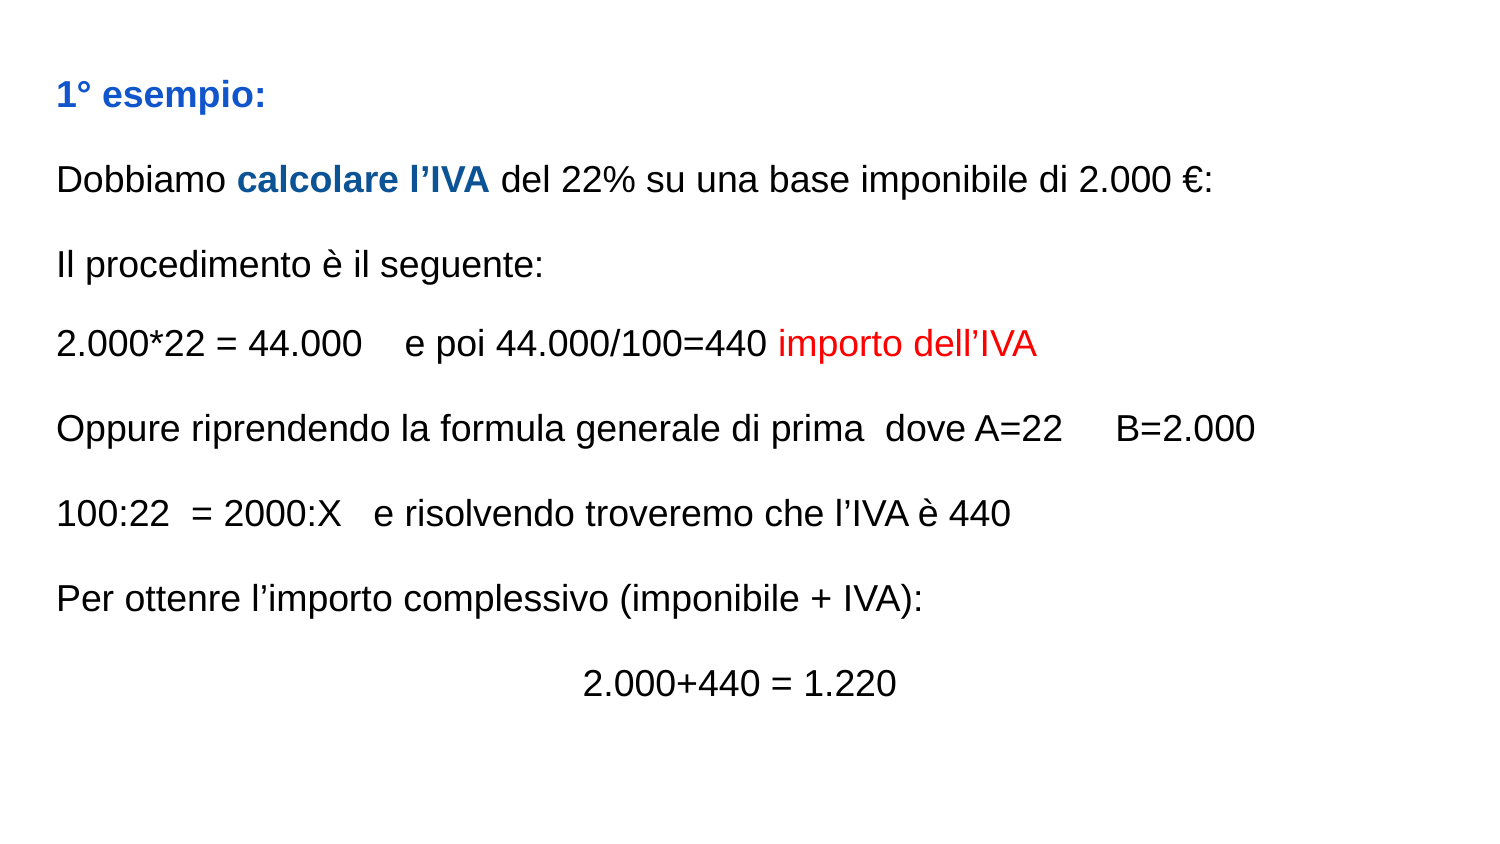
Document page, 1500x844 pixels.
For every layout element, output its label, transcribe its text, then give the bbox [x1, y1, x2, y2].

list 1° esempio: Dobbiamo calcolare l’IVA del 22% su una base imponibile di 2.000 €: Il procedimento è il seguente: 2.000*22 = 44.000 e poi 44.000/100=440 importo dell’IVA Oppure riprendendo la formula generale di prima dove A=22 B=2.000 100:22 = 2000:X e risolvendo troveremo che l’IVA è 440 Per ottenre l’importo complessivo (imponibile + IVA): 2.000+440 = 1.220 [41, 48, 1439, 746]
